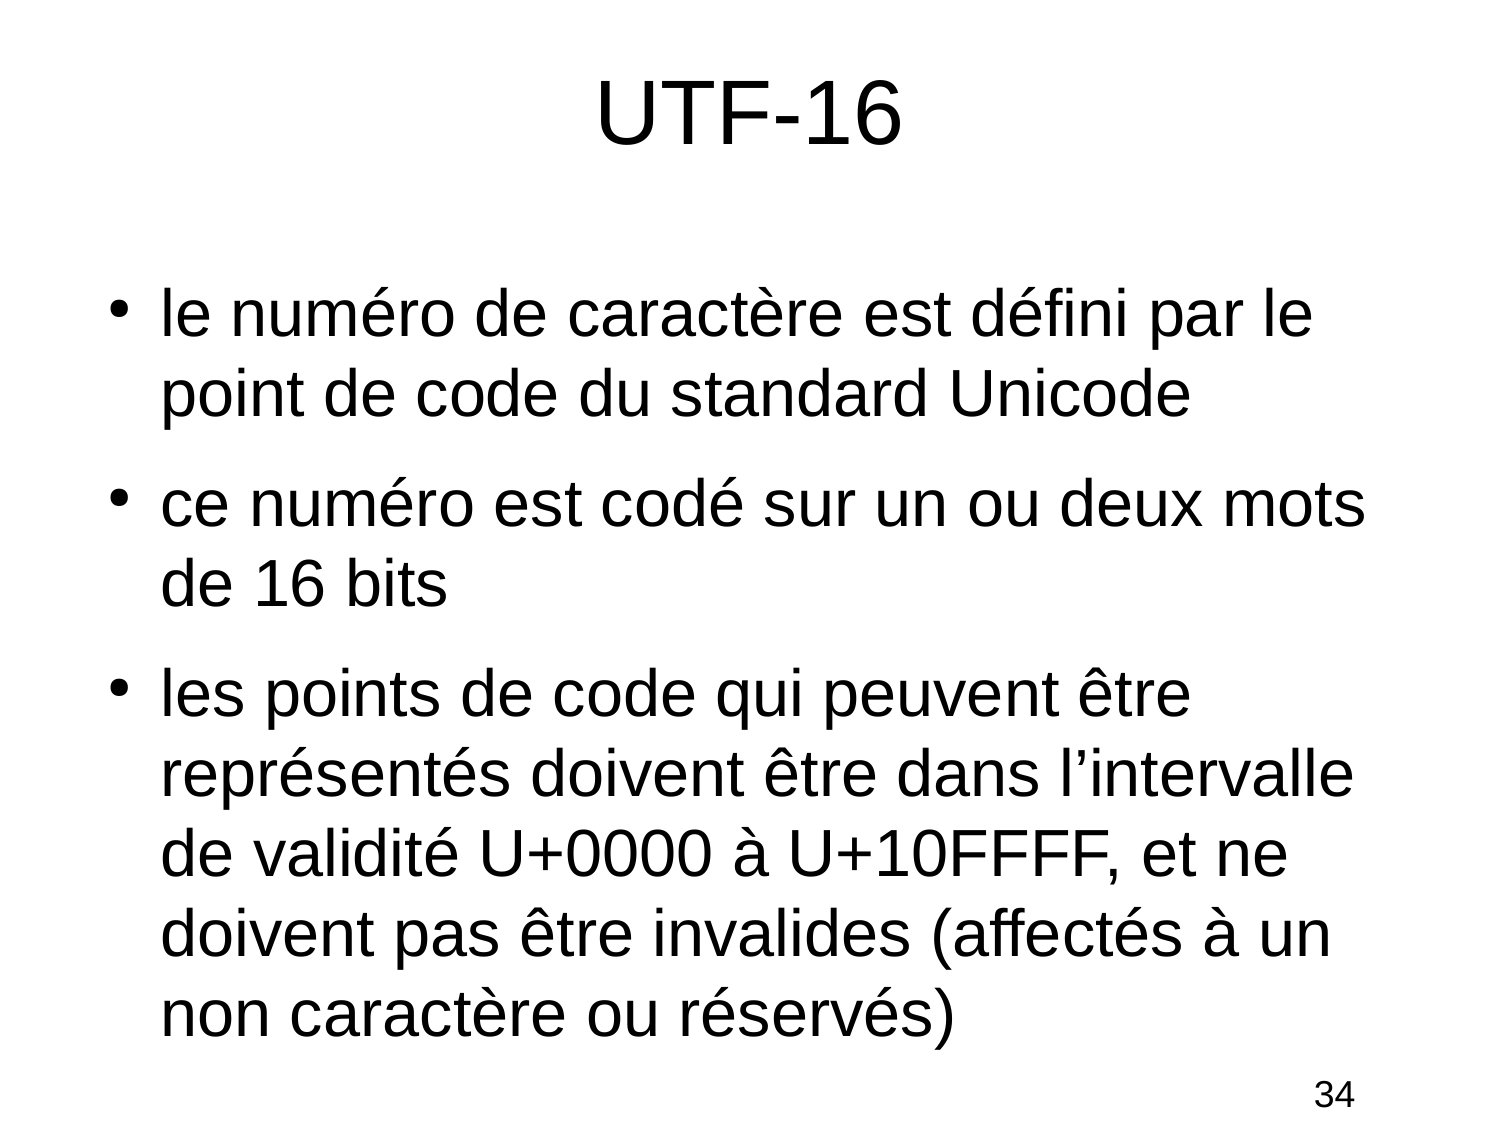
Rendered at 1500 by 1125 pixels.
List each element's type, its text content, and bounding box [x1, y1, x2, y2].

list le numéro de caractère est défini par le point de code du standard Unicode ce numéro est codé sur un ou deux mots de 16 bits les points de code qui peuvent être représentés doivent être dans l’intervalle de validité U+0000 à U+10FFFF, et ne doivent pas être invalides (affectés à un non caractère ou réservés) [75, 262, 1425, 1061]
title UTF-16 [75, 45, 1425, 233]
